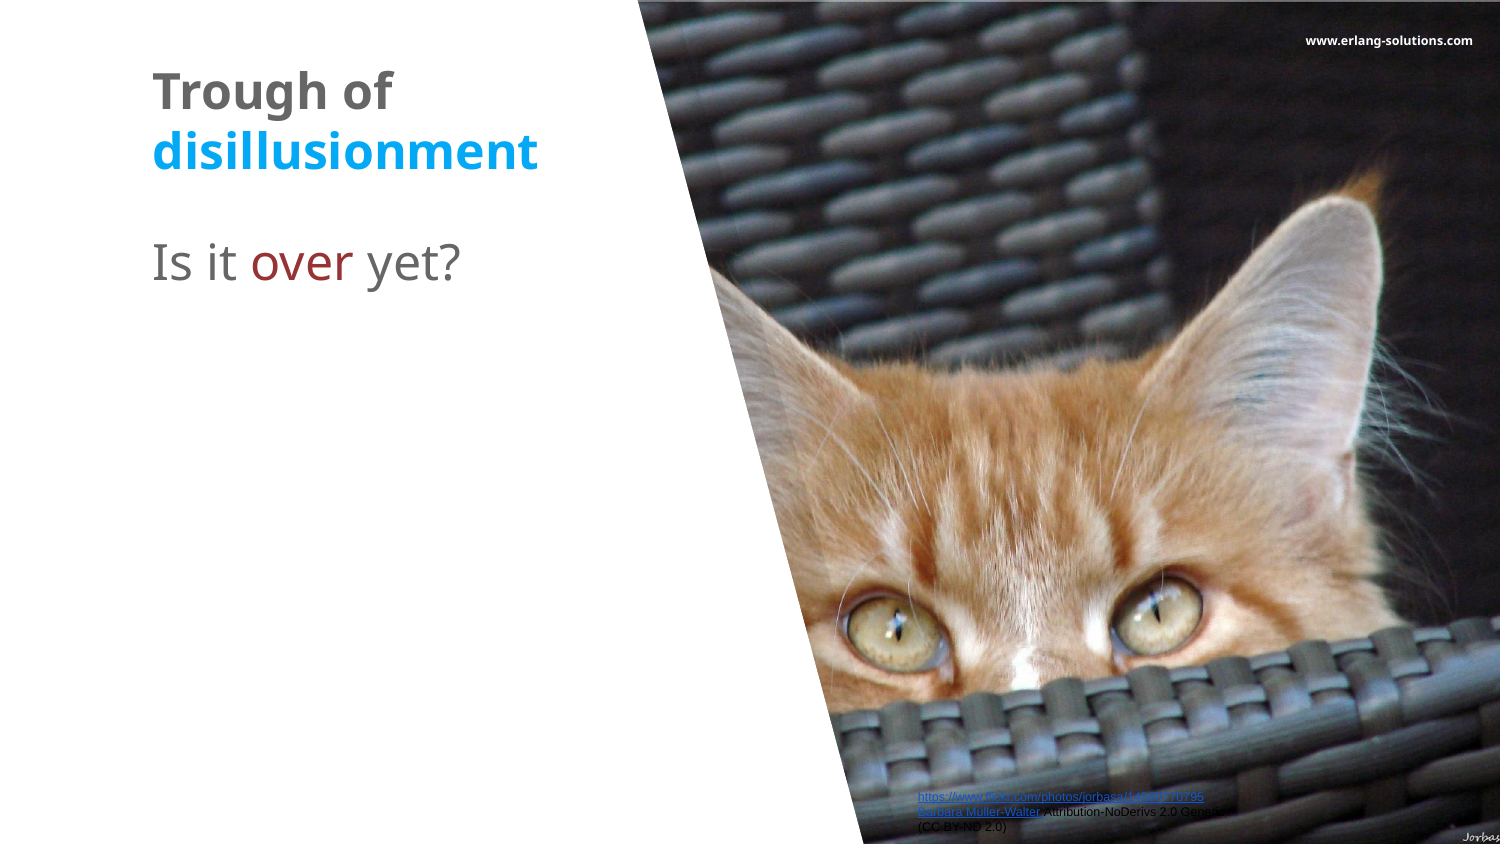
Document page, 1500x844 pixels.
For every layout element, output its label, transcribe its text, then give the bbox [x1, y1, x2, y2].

text_box https://www.flickr.com/photos/jorbasa/14580770795 Barbara Müller-Walter Attribution-NoDerivs 2.0 Generic (CC BY-ND 2.0) [902, 773, 1243, 833]
title Trough of disillusionment [137, 115, 655, 195]
list Is it over yet? [137, 215, 756, 586]
picture [638, 0, 1500, 844]
